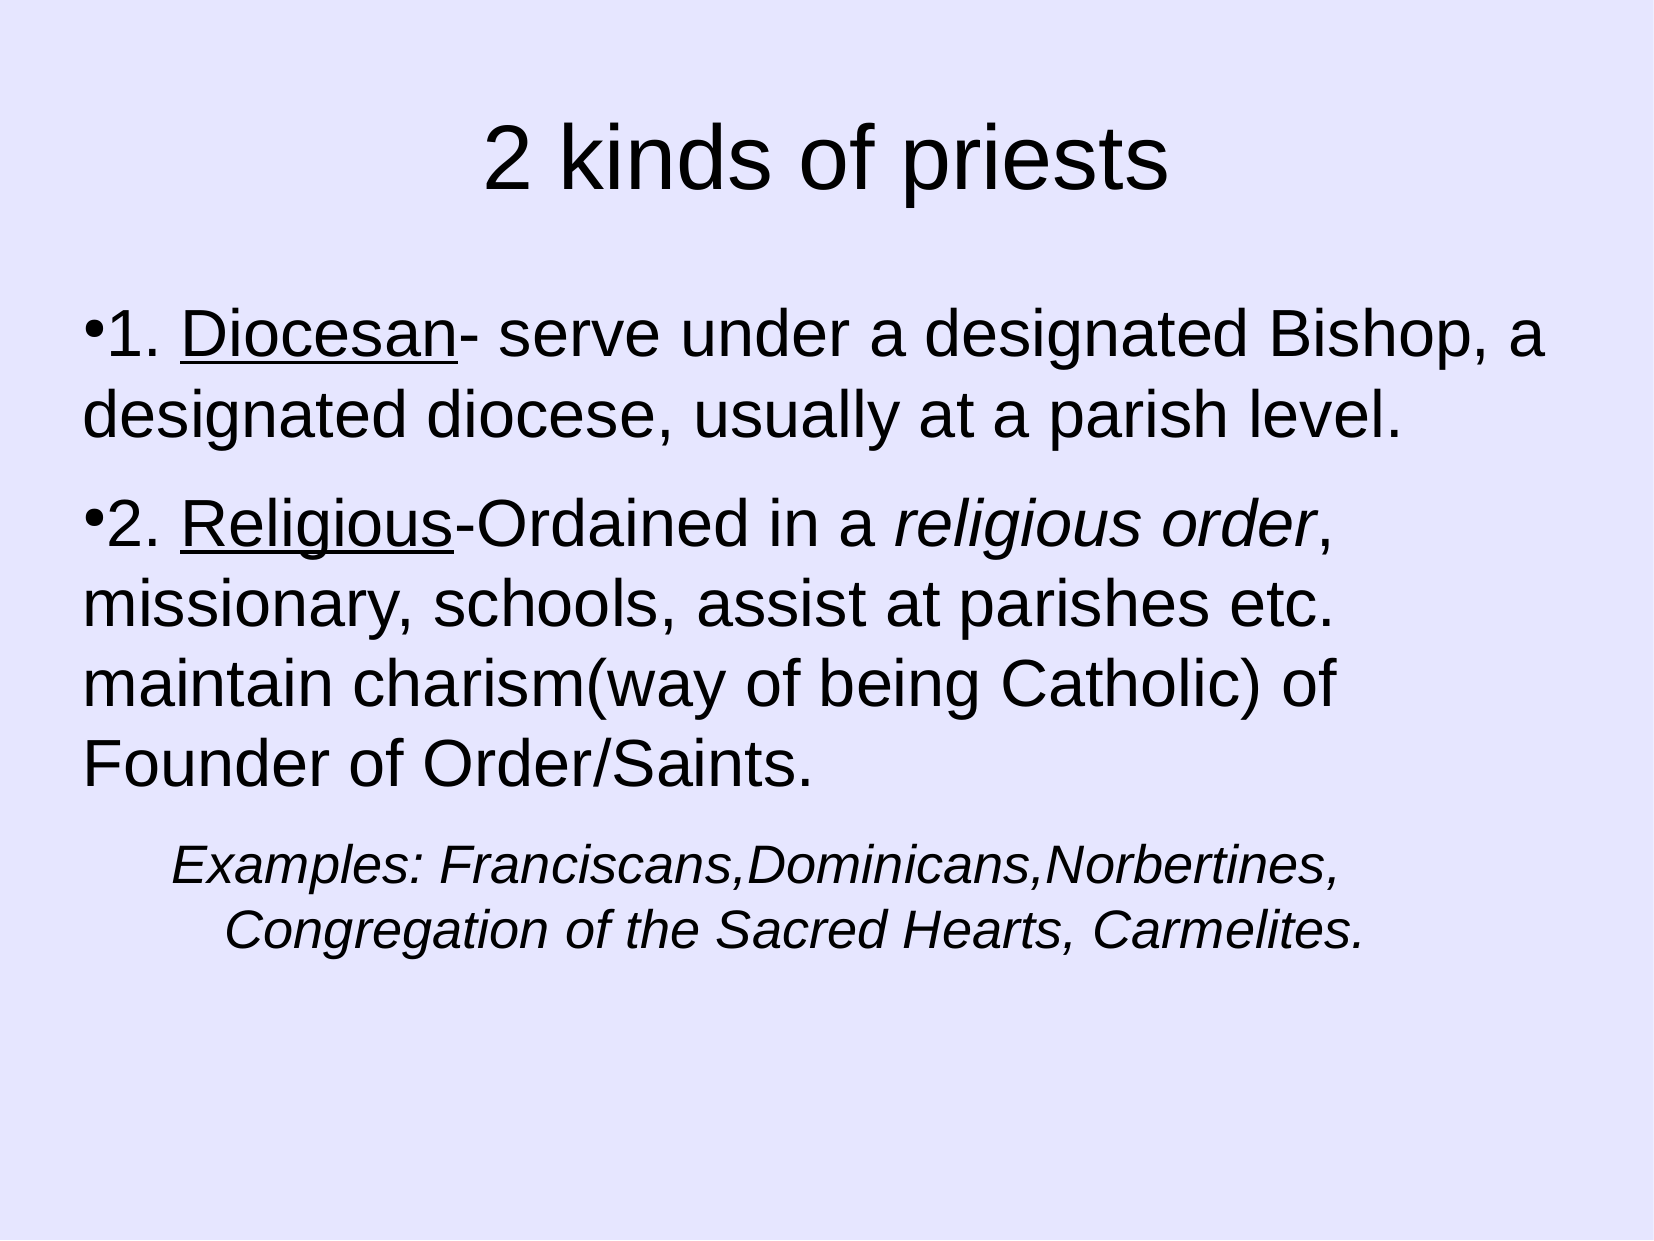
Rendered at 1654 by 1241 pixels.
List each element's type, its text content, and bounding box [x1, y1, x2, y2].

title 2 kinds of priests [82, 49, 1571, 257]
list 1. Diocesan- serve under a designated Bishop, a designated diocese, usually at a parish level. 2. Religious-Ordained in a religious order, missionary, schools, assist at parishes etc. maintain charism(way of being Catholic) of Founder of Order/Saints. Examples: Franciscans,Dominicans,Norbertines, Congregation of the Sacred Hearts, Carmelites. [82, 290, 1571, 1094]
